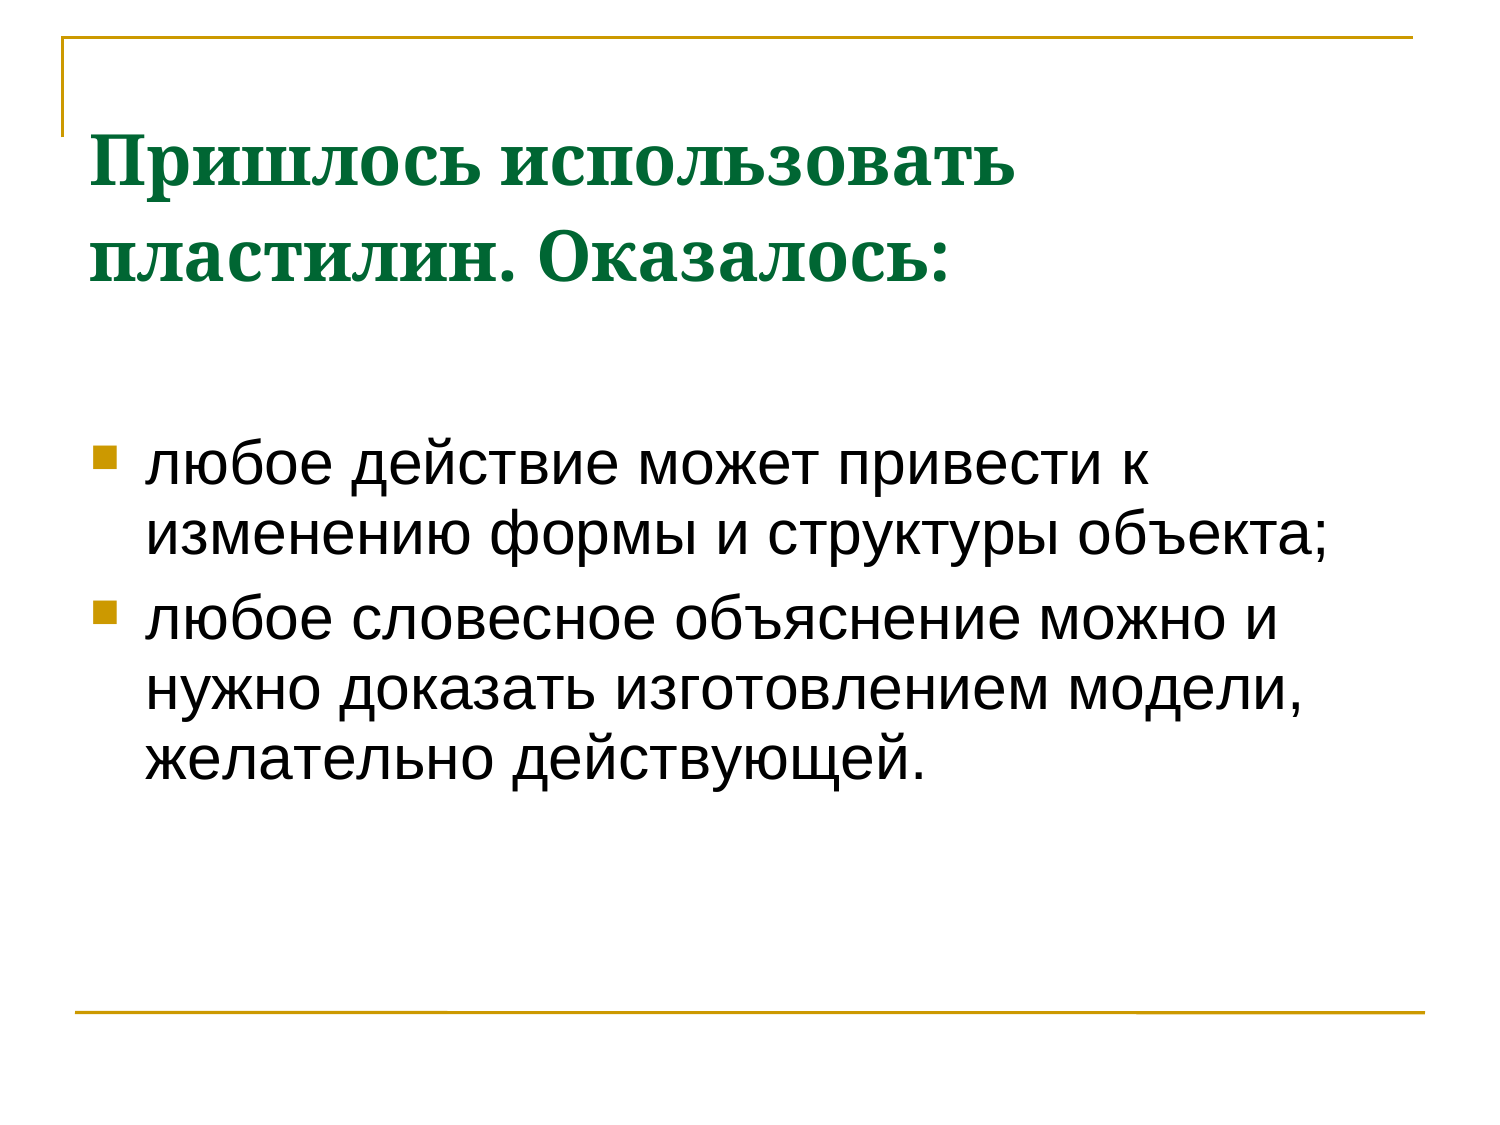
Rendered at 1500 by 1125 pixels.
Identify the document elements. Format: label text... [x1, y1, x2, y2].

list любое действие может привести к изменению формы и структуры объекта; любое словесное объяснение можно и нужно доказать изготовлением модели, желательно действующей. [75, 420, 1426, 1006]
title Пришлось использовать пластилин. Оказалось: [75, 101, 1426, 351]
